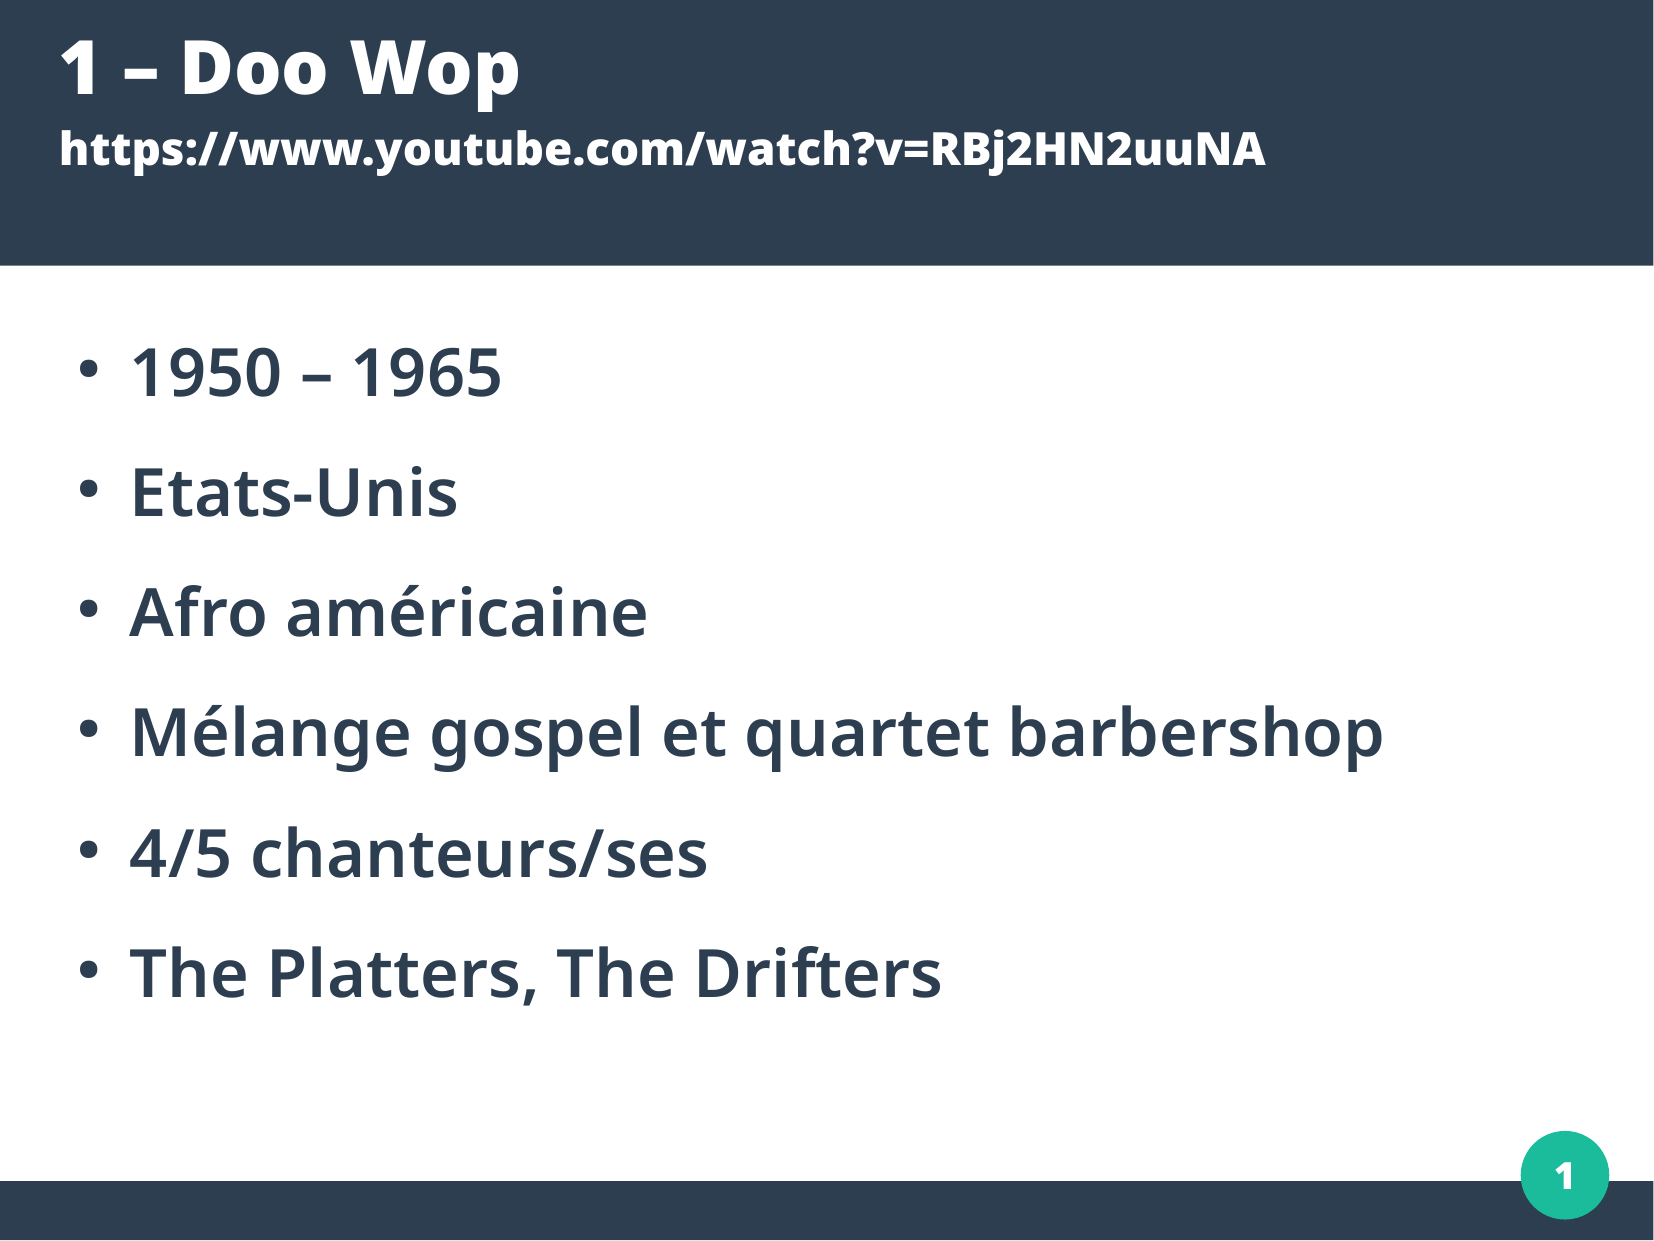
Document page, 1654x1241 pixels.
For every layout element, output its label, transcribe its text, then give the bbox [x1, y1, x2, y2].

list 1950 – 1965 Etats-Unis Afro américaine Mélange gospel et quartet barbershop 4/5 chanteurs/ses The Platters, The Drifters [59, 324, 1595, 1152]
title 1 – Doo Wop https://www.youtube.com/watch?v=RBj2HN2uuNA [59, 49, 1595, 207]
